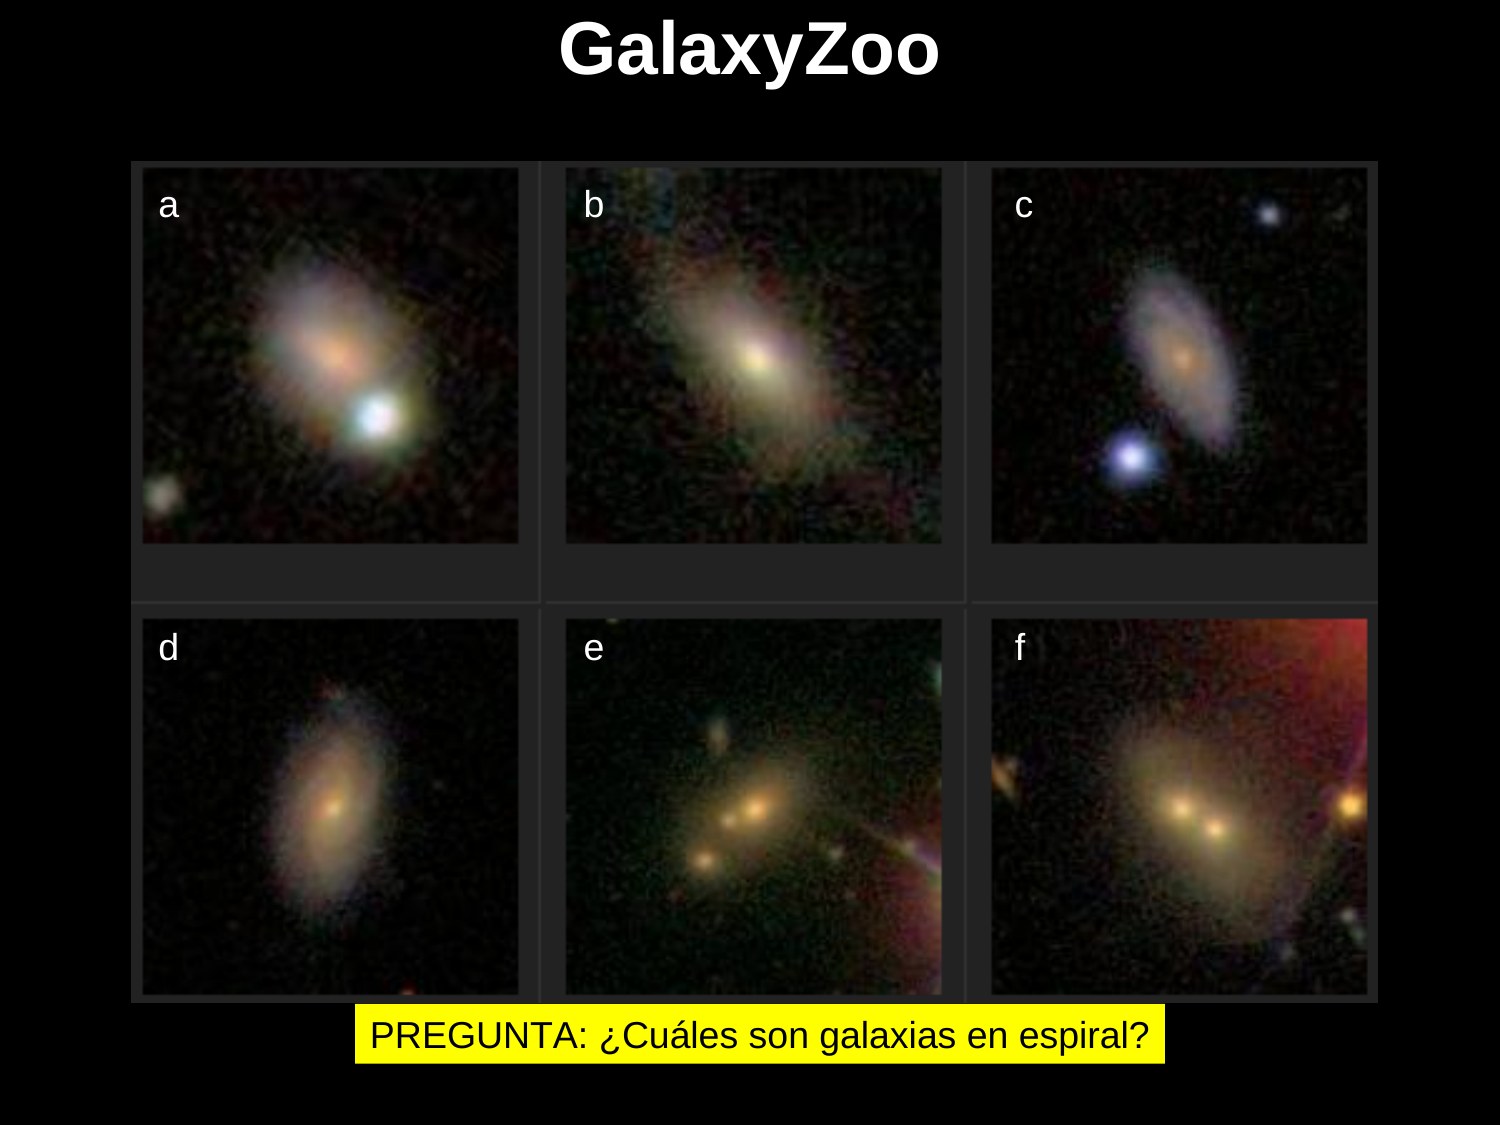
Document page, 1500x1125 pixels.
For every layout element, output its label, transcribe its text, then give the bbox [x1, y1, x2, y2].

title GalaxyZoo [75, 0, 1425, 101]
text_box c [999, 172, 1049, 233]
text_box PREGUNTA: ¿Cuáles son galaxias en espiral? [355, 1003, 1165, 1064]
text_box d [143, 615, 194, 676]
picture [131, 161, 1378, 1004]
text_box b [568, 172, 620, 233]
text_box f [999, 615, 1041, 676]
text_box e [568, 615, 620, 676]
text_box a [143, 172, 194, 233]
